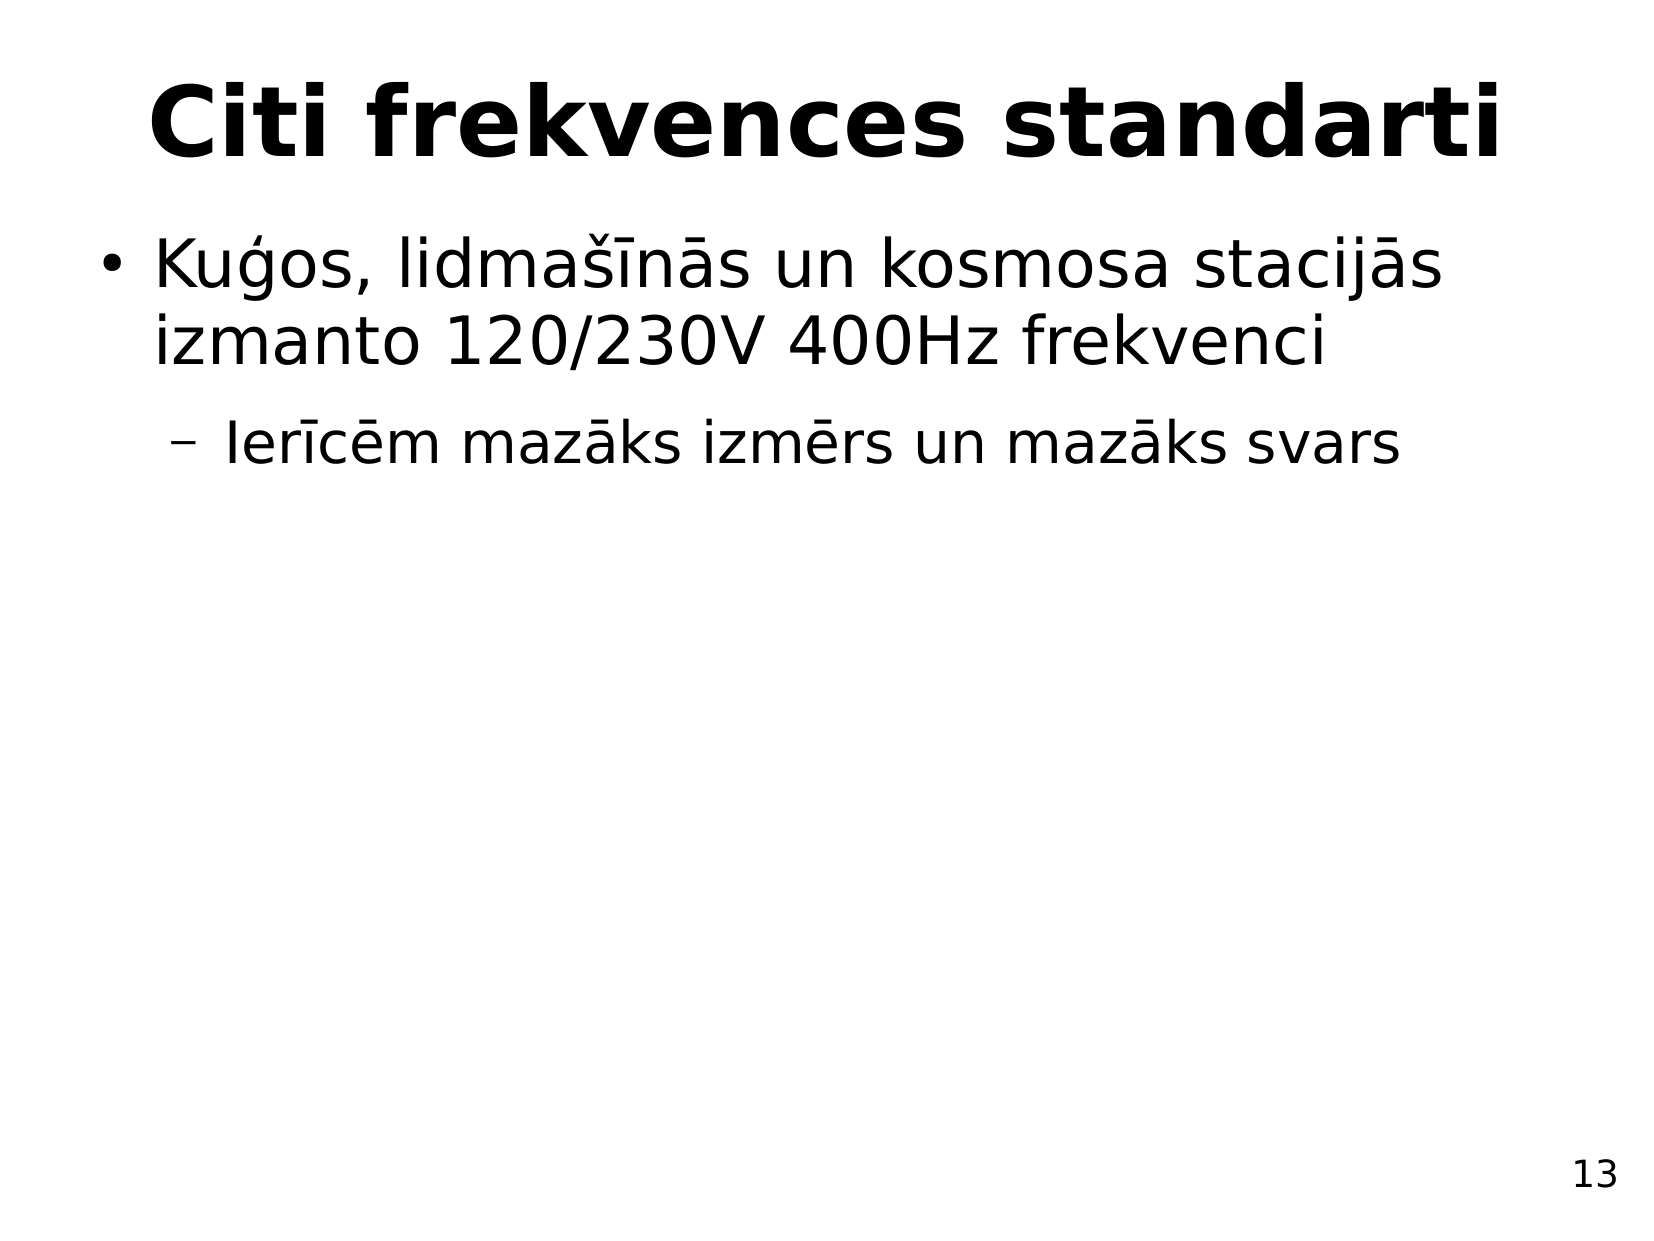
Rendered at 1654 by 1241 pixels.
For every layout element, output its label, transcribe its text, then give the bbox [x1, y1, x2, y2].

list Kuģos, lidmašīnās un kosmosa stacijās izmanto 120/230V 400Hz frekvenci Ierīcēm mazāks izmērs un mazāks svars [82, 225, 1538, 1186]
title Citi frekvences standarti [82, 49, 1571, 196]
